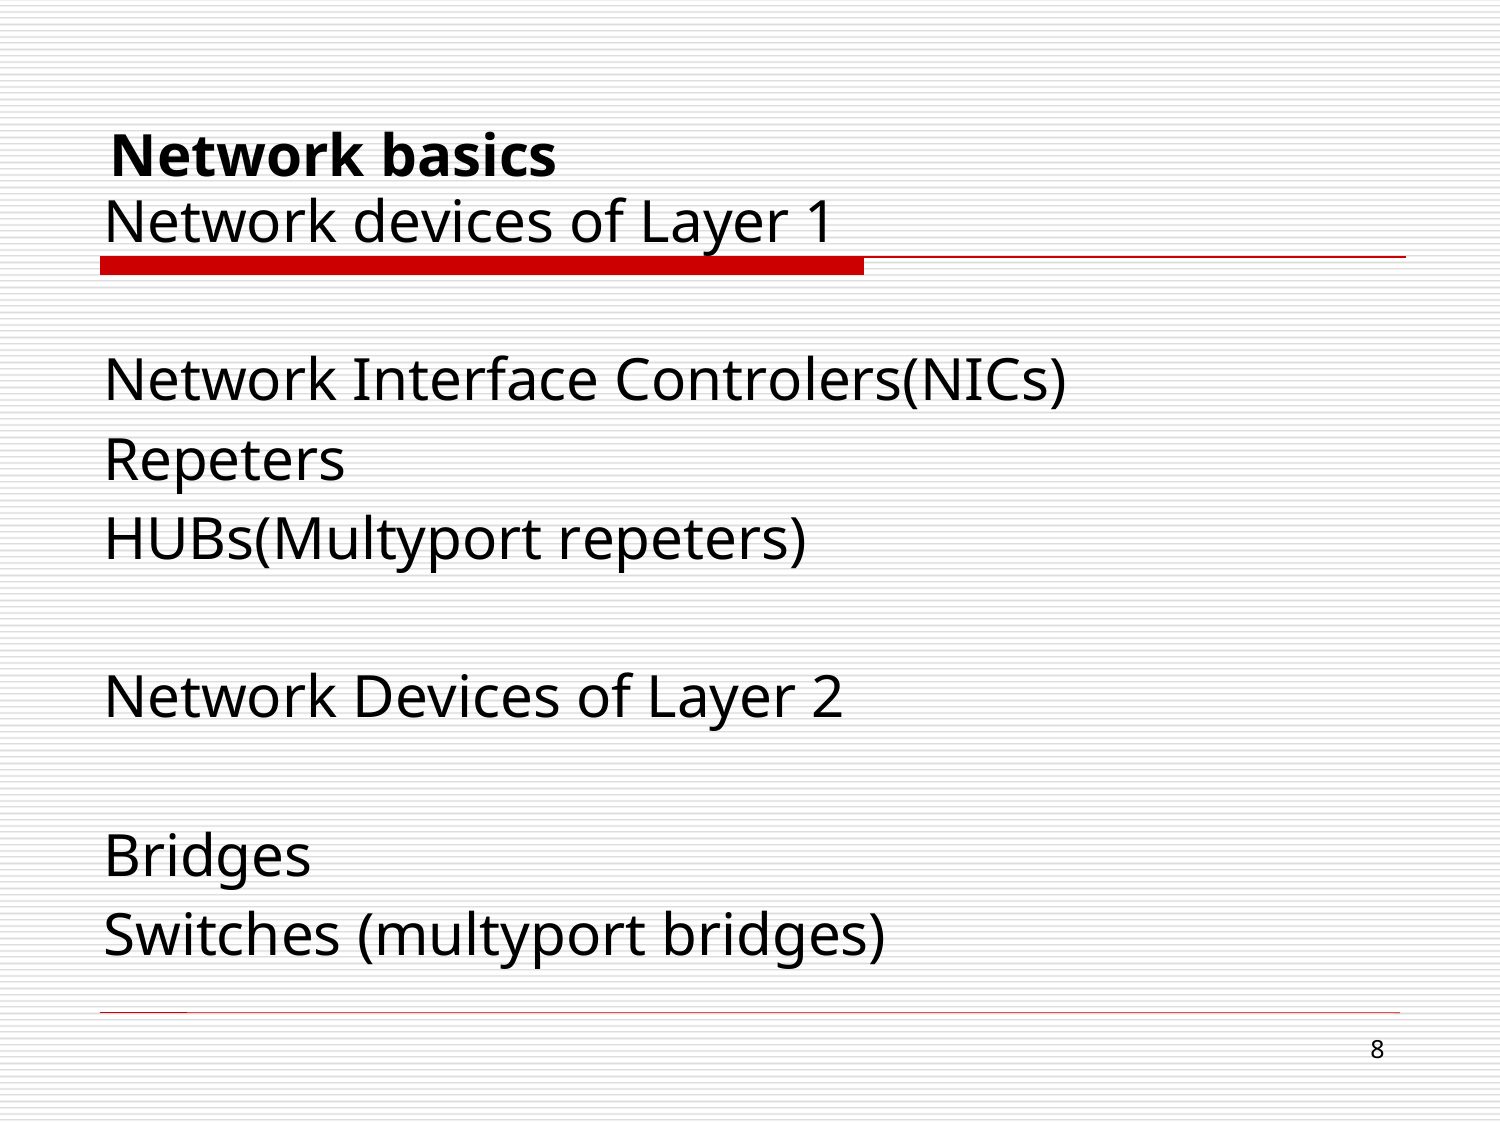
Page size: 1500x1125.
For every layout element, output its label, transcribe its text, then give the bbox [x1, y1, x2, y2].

text_box Network devices of Layer 1 Network Interface Controlers(NICs) Repeters HUBs(Multyport repeters) Network Devices of Layer 2 Bridges Switches (multyport bridges) [88, 468, 1364, 981]
title Network basics [95, 57, 1371, 201]
picture [0, 0, 1500, 1125]
